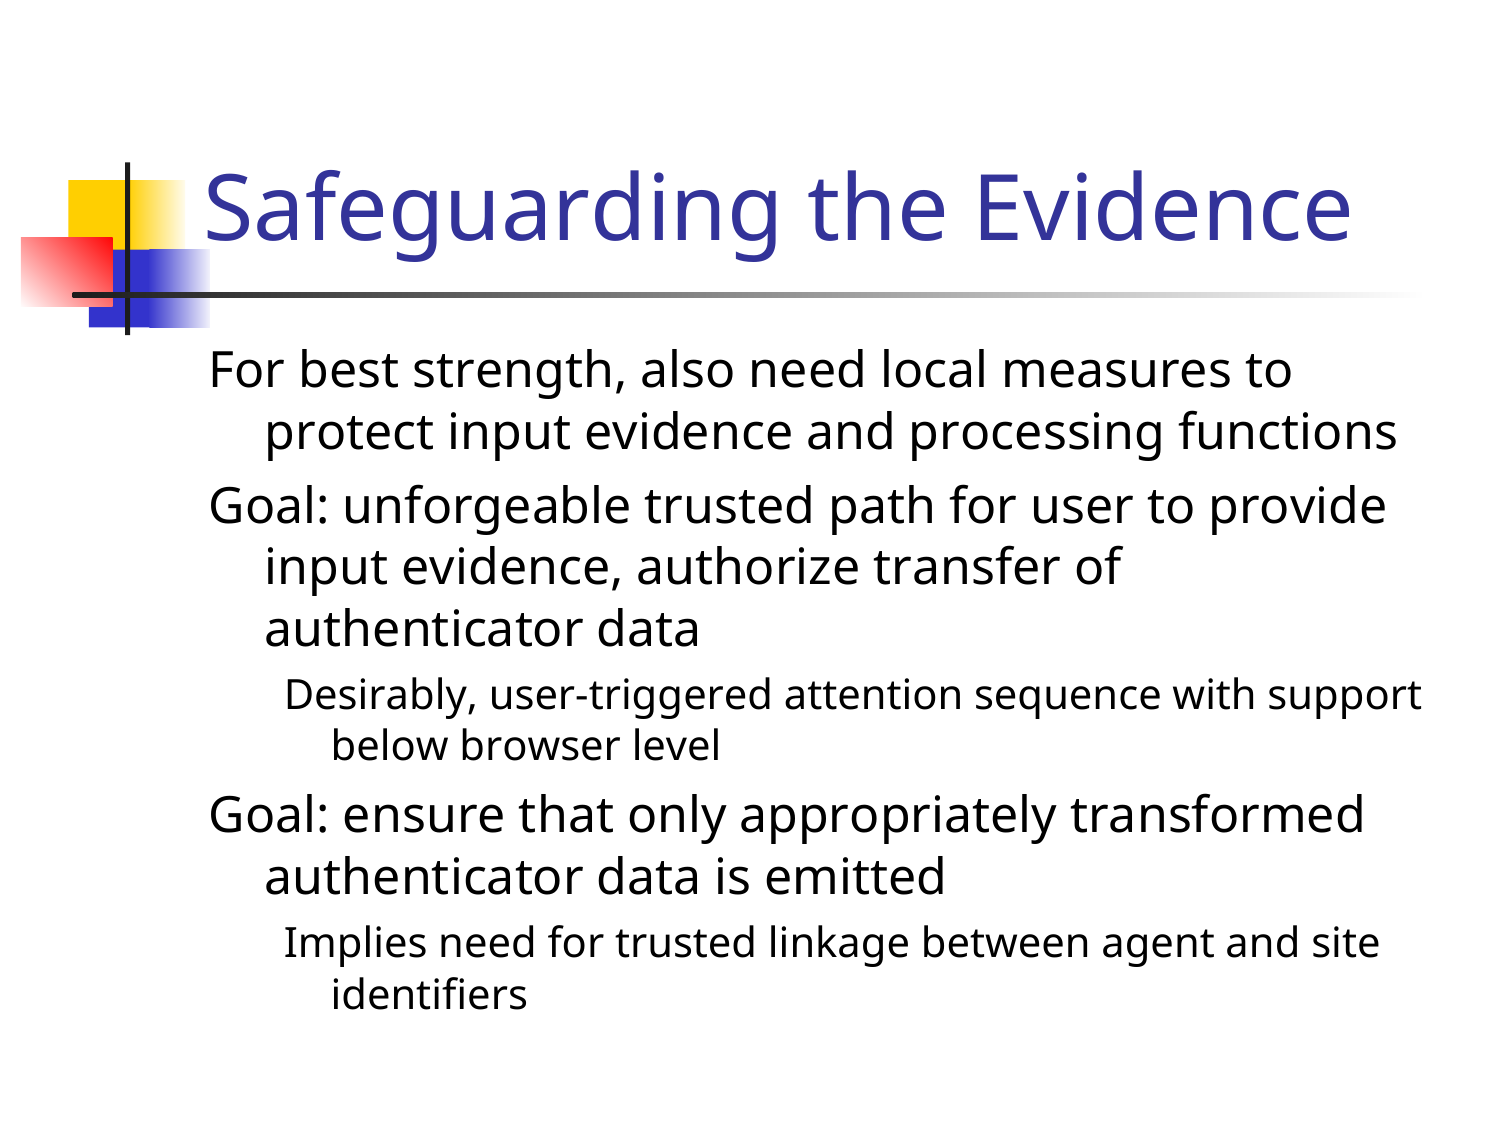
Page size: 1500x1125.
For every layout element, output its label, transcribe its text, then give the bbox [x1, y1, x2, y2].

list For best strength, also need local measures to protect input evidence and processing functions Goal: unforgeable trusted path for user to provide input evidence, authorize transfer of authenticator data Desirably, user-triggered attention sequence with support below browser level Goal: ensure that only appropriately transformed authenticator data is emitted Implies need for trusted linkage between agent and site identifiers [193, 331, 1469, 1007]
title Safeguarding the Evidence [188, 35, 1468, 276]
